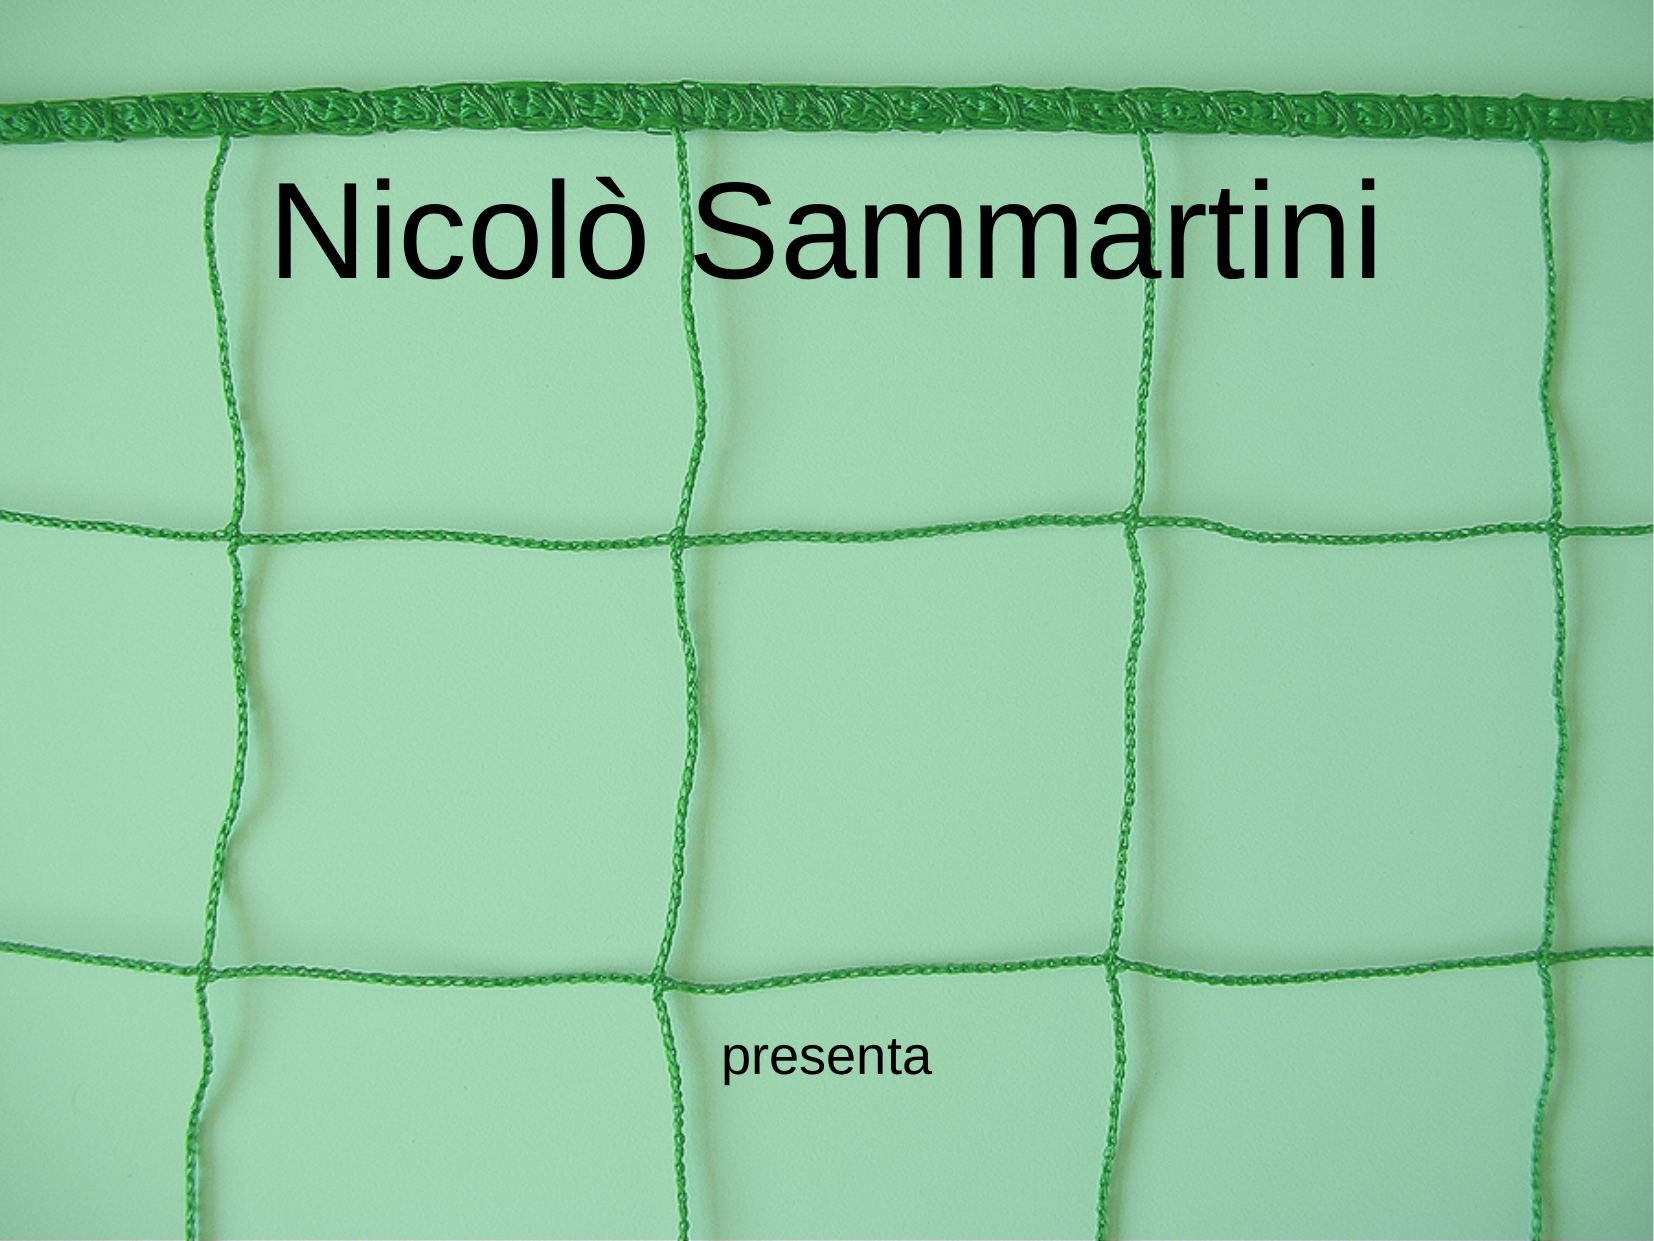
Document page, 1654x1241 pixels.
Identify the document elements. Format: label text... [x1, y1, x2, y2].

title Nicolò Sammartini presenta [0, 0, 1654, 1241]
